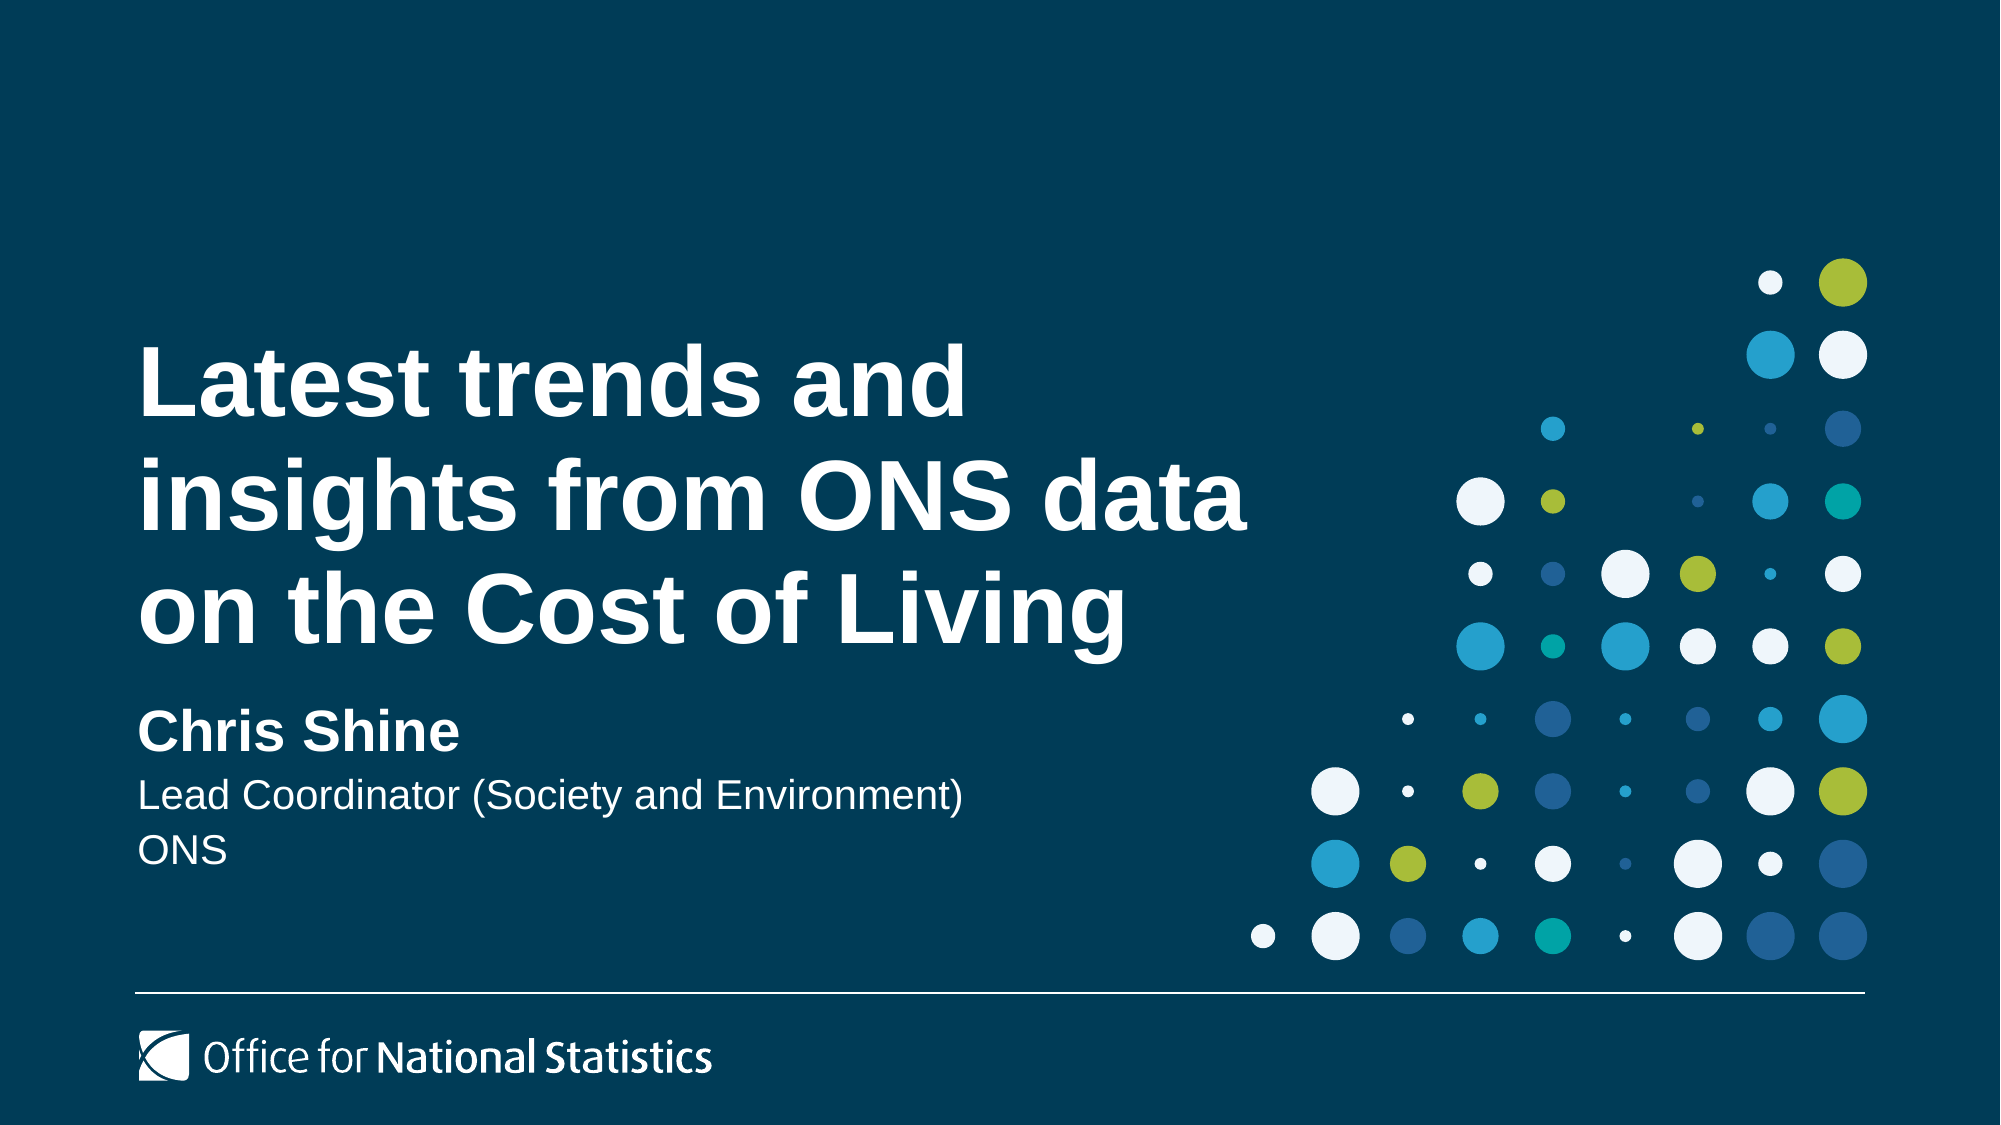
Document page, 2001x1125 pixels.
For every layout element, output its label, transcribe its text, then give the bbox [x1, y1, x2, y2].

list Lead Coordinator (Society and Environment) ONS [137, 763, 1193, 870]
list Chris Shine [137, 691, 1193, 763]
title Latest trends and insights from ONS data on the Cost of Living [137, 324, 1323, 692]
